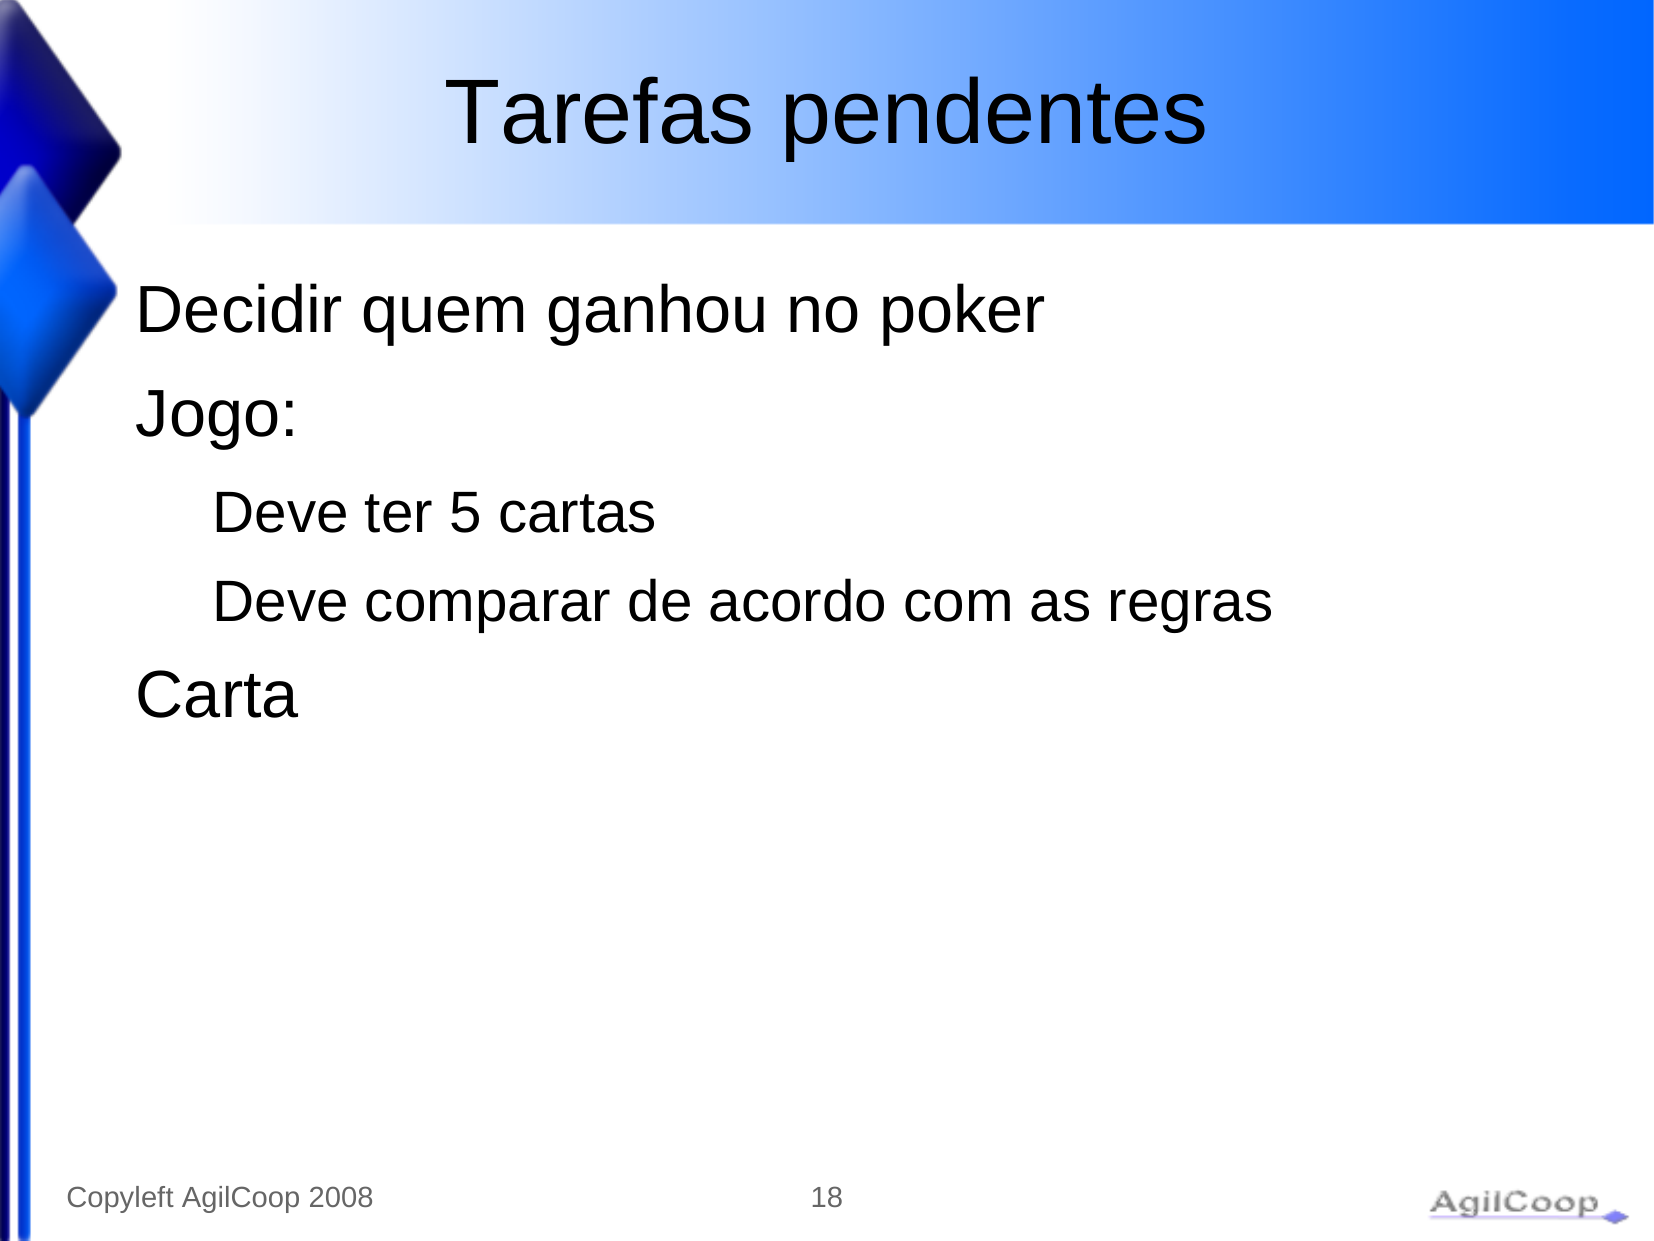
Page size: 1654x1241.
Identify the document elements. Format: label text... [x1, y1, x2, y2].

list Decidir quem ganhou no poker Jogo: Deve ter 5 cartas Deve comparar de acordo com as regras Carta [118, 271, 1607, 1108]
picture [0, 0, 1654, 1241]
title Tarefas pendentes [82, 15, 1571, 208]
